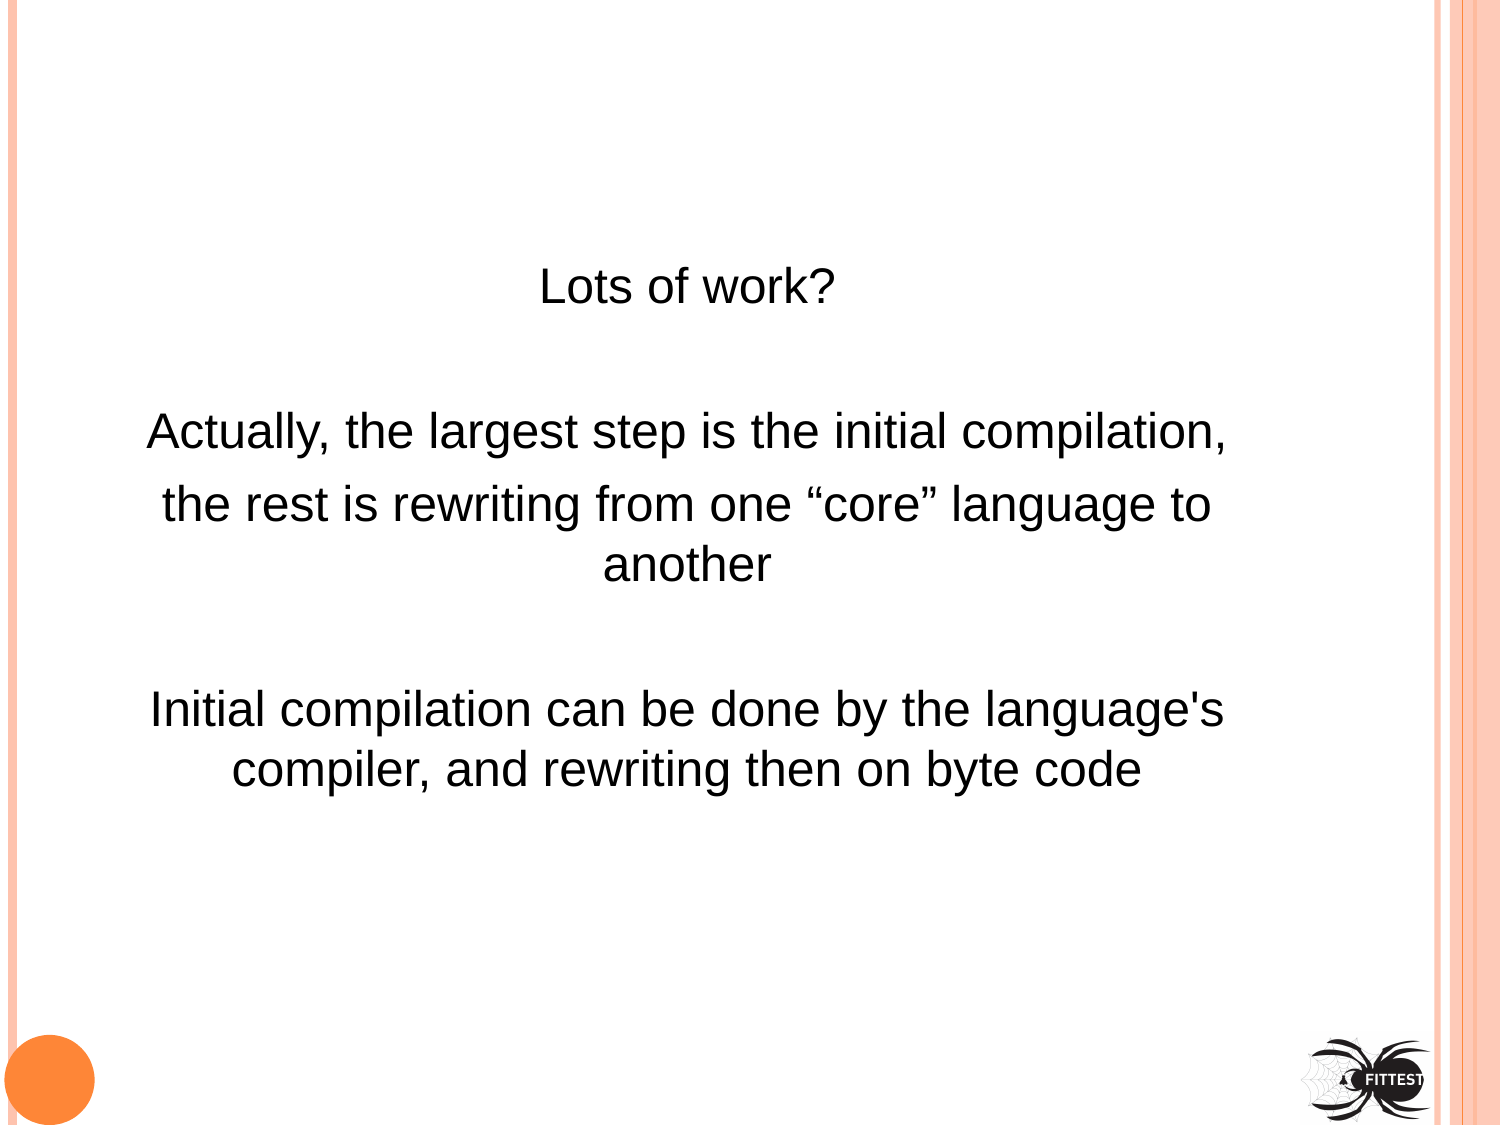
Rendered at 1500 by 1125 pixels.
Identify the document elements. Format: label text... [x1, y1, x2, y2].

subtitle Lots of work? Actually, the largest step is the initial compilation, the rest is rewriting from one “core” language to another Initial compilation can be done by the language's compiler, and rewriting then on byte code [74, 44, 1300, 1005]
